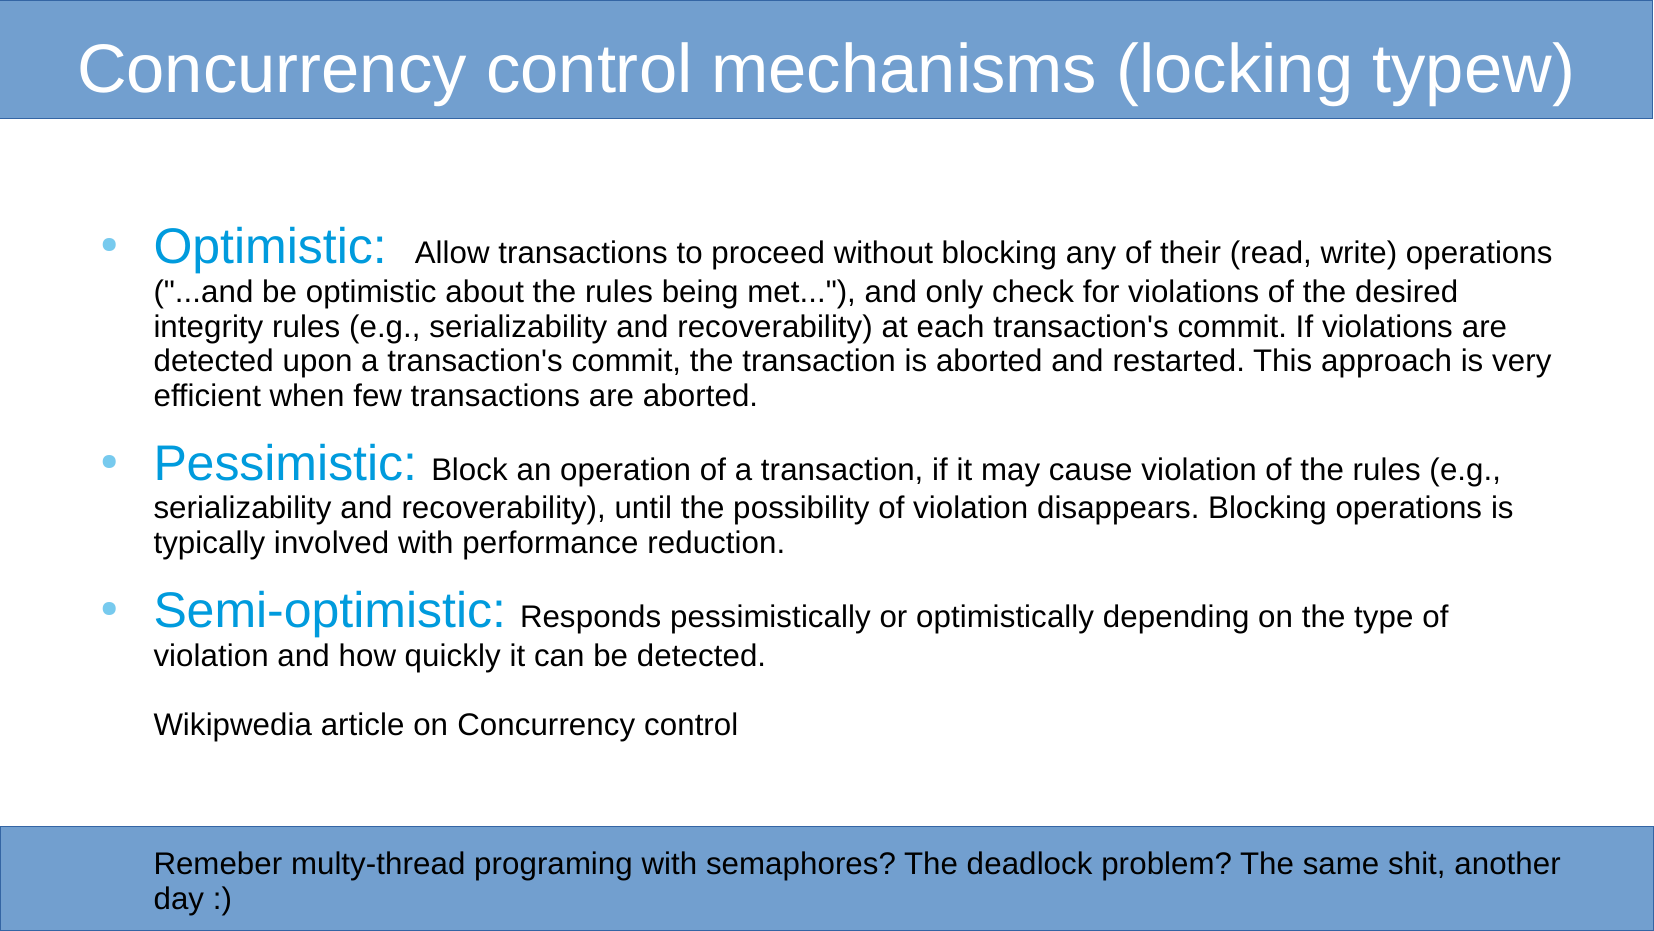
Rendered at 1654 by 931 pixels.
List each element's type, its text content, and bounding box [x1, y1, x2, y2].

title Concurrency control mechanisms (locking typew) [59, 29, 1595, 108]
list Optimistic: Allow transactions to proceed without blocking any of their (read, write) operations ("...and be optimistic about the rules being met..."), and only check for violations of the desired integrity rules (e.g., serializability and recoverability) at each transaction's commit. If violations are detected upon a transaction's commit, the transaction is aborted and restarted. This approach is very efficient when few transactions are aborted. Pessimistic: Block an operation of a transaction, if it may cause violation of the rules (e.g., serializability and recoverability), until the possibility of violation disappears. Blocking operations is typically involved with performance reduction. Semi-optimistic: Responds pessimistically or optimistically depending on the type of violation and how quickly it can be detected. Wikipwedia article on Concurrency control Remeber multy-thread programing with semaphores? The deadlock problem? The same shit, another day :) [82, 218, 1571, 758]
